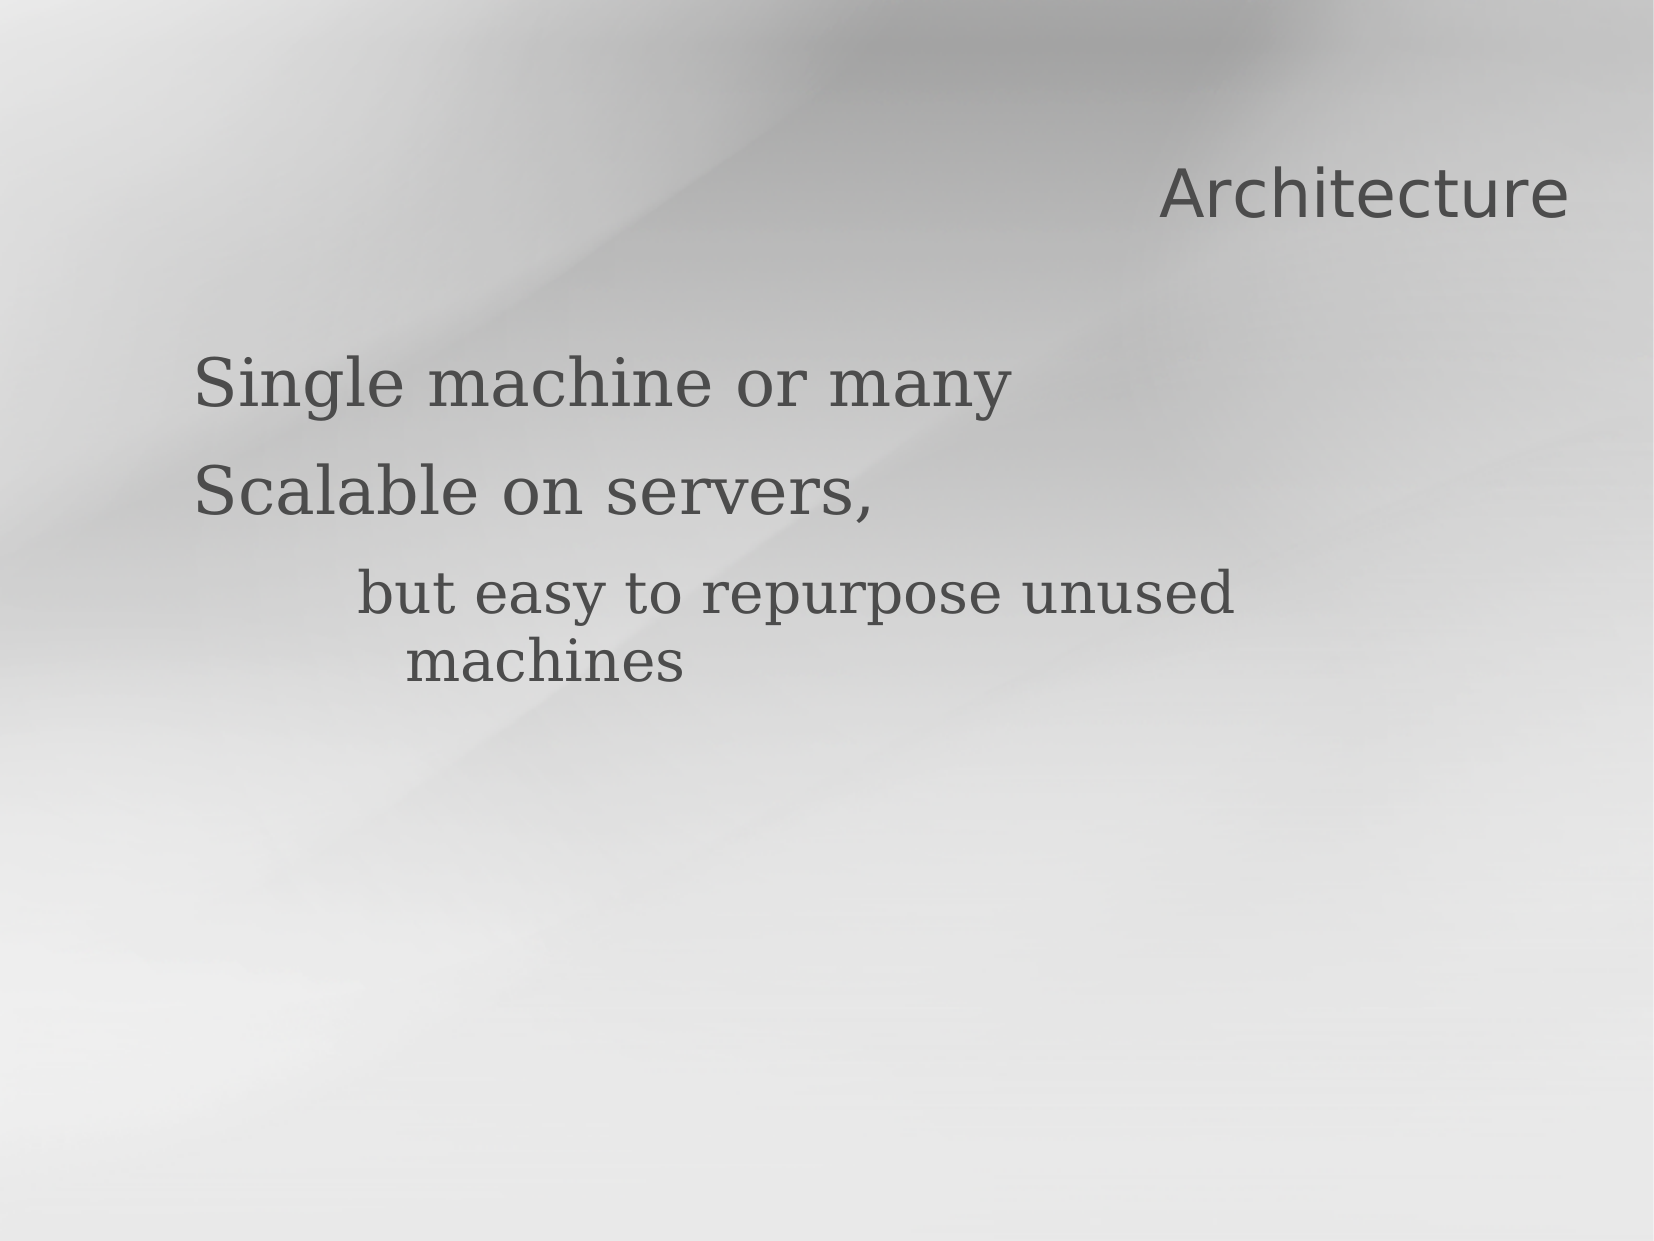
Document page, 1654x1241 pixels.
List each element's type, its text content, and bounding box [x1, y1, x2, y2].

picture [0, 0, 1654, 1241]
title Architecture [82, 90, 1571, 298]
list Single machine or many Scalable on servers, but easy to repurpose unused machines [121, 344, 1534, 1127]
